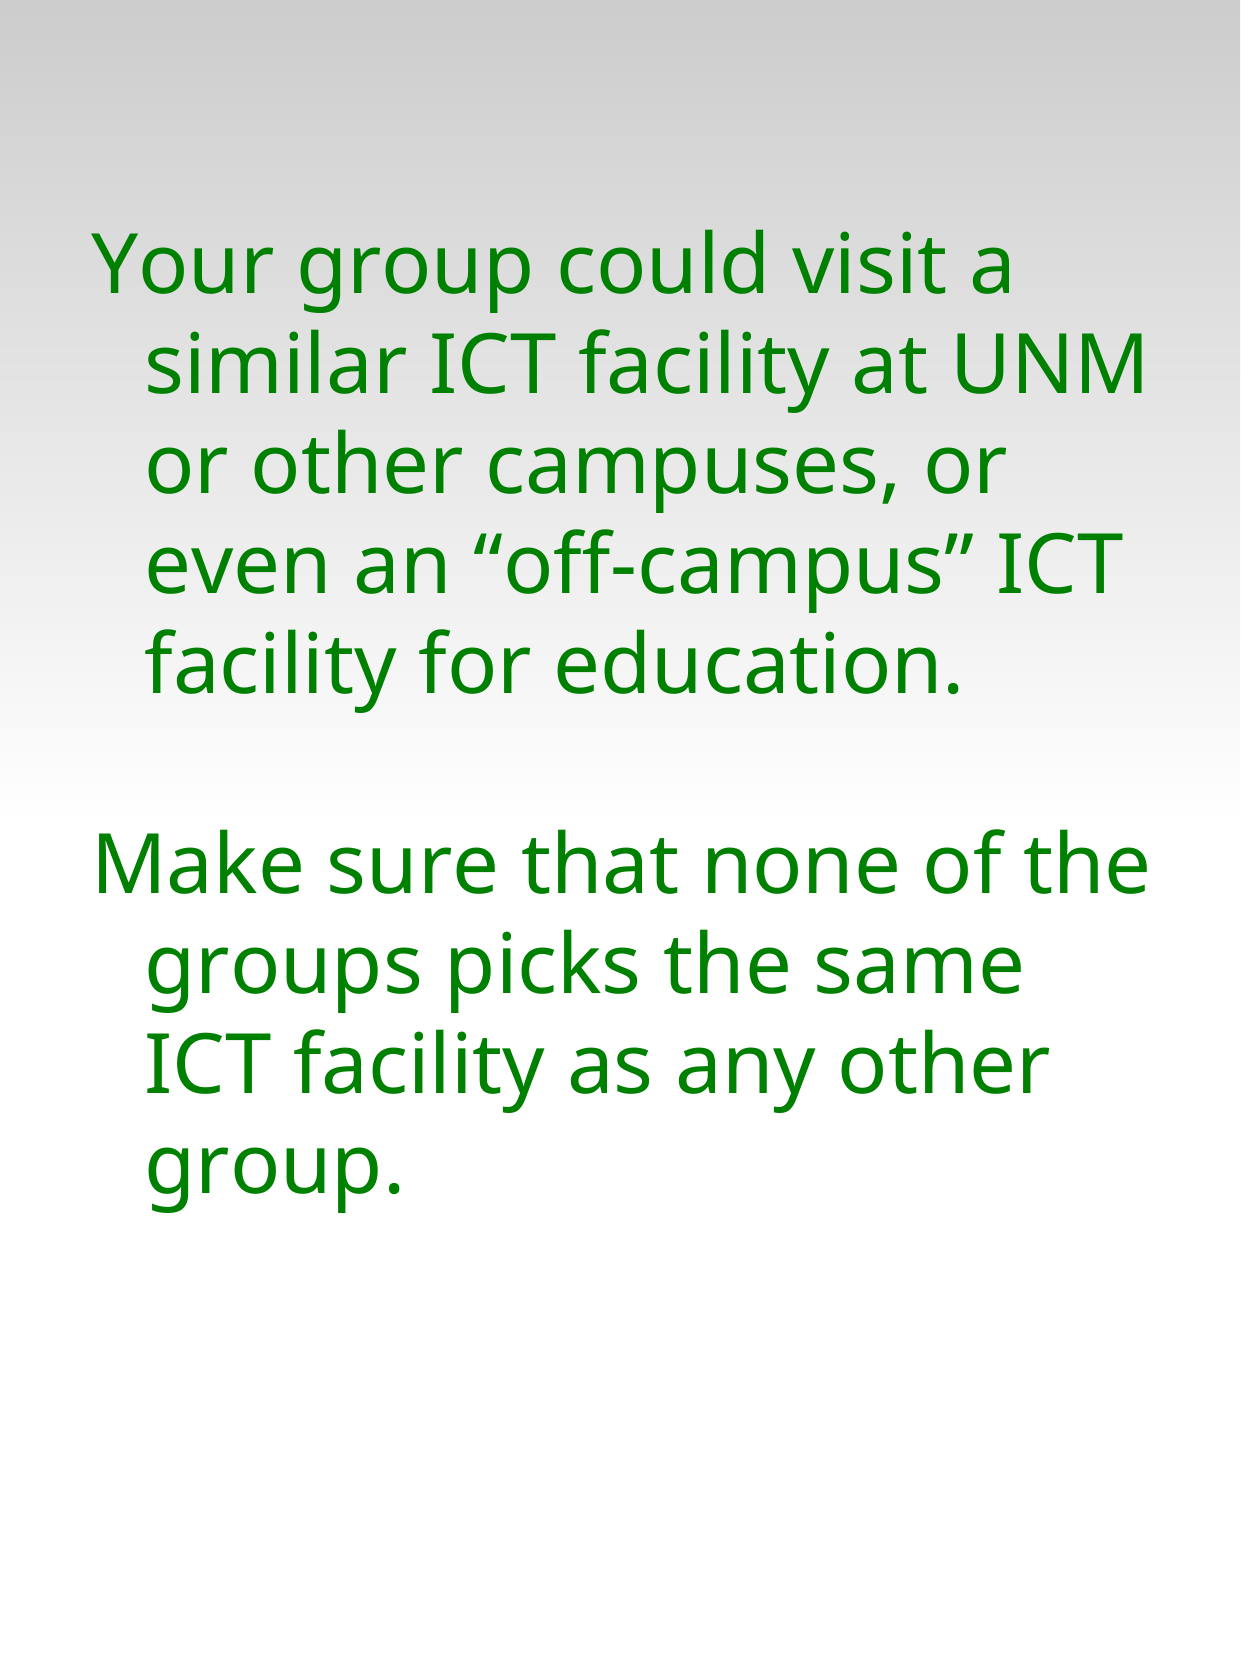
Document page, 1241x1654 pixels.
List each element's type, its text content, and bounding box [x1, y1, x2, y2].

text_box Your group could visit a similar ICT facility at UNM or other campuses, or even an “off-campus” ICT facility for education. Make sure that none of the groups picks the same ICT facility as any other group. [59, 147, 1182, 1418]
